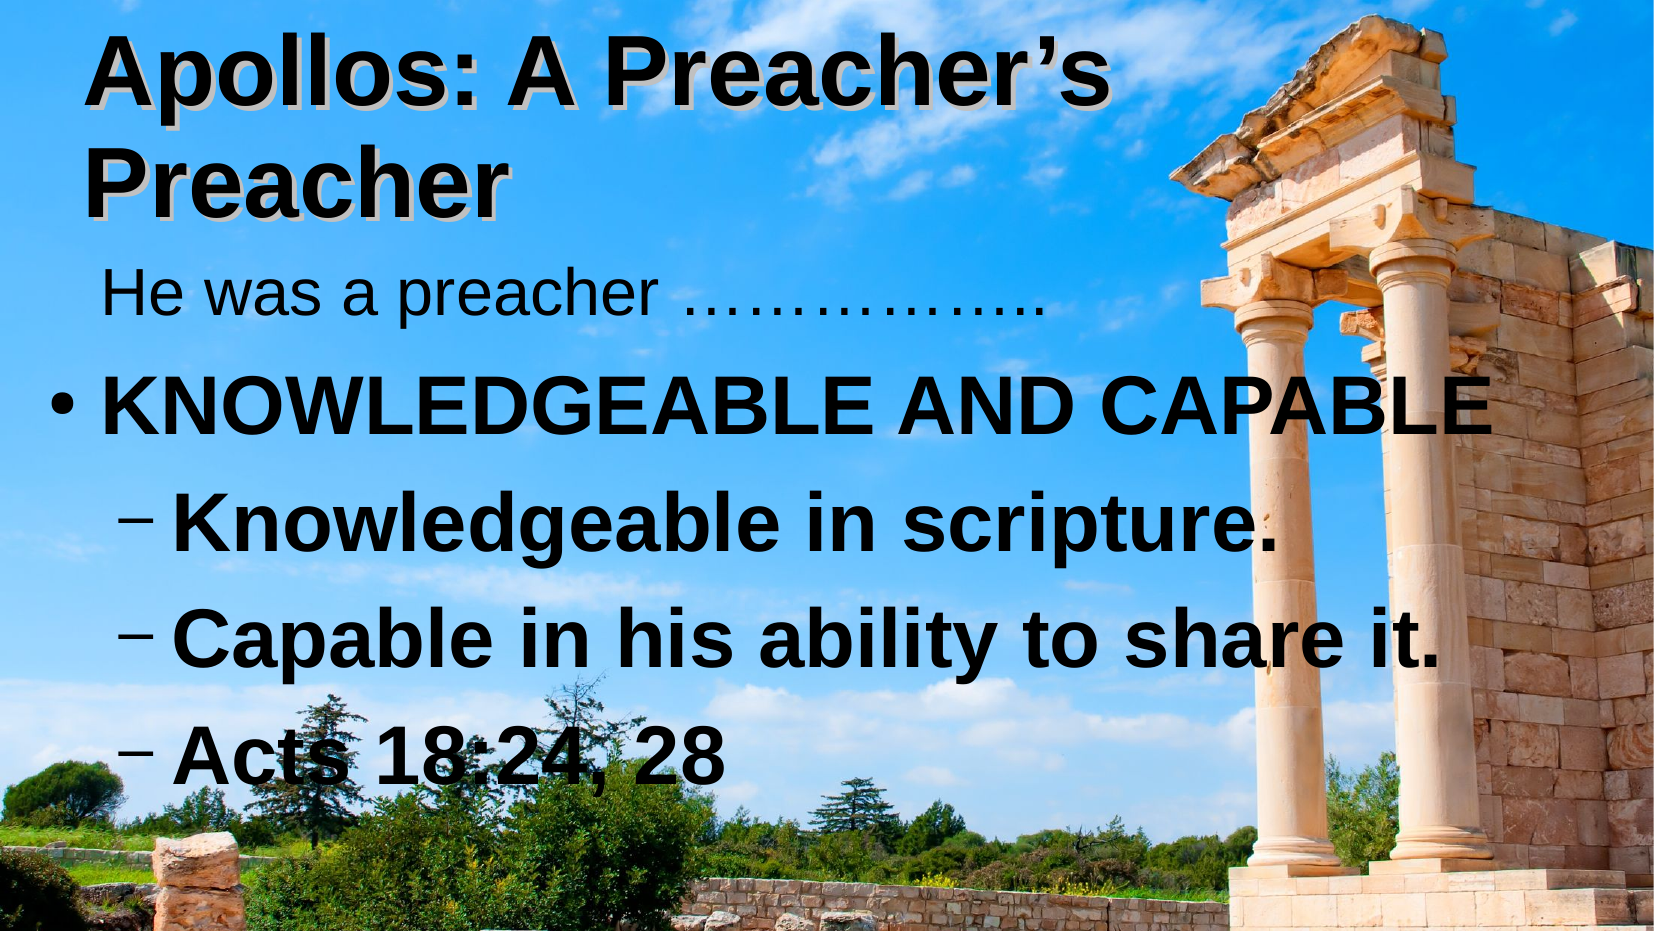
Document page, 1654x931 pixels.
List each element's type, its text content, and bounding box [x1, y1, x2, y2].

list He was a preacher …………….. KNOWLEDGEABLE AND CAPABLE Knowledgeable in scripture. Capable in his ability to share it. Acts 18:24, 28 [30, 255, 1636, 919]
title Apollos: A Preacher’s Preacher [82, 15, 1571, 239]
picture [0, 0, 1654, 931]
